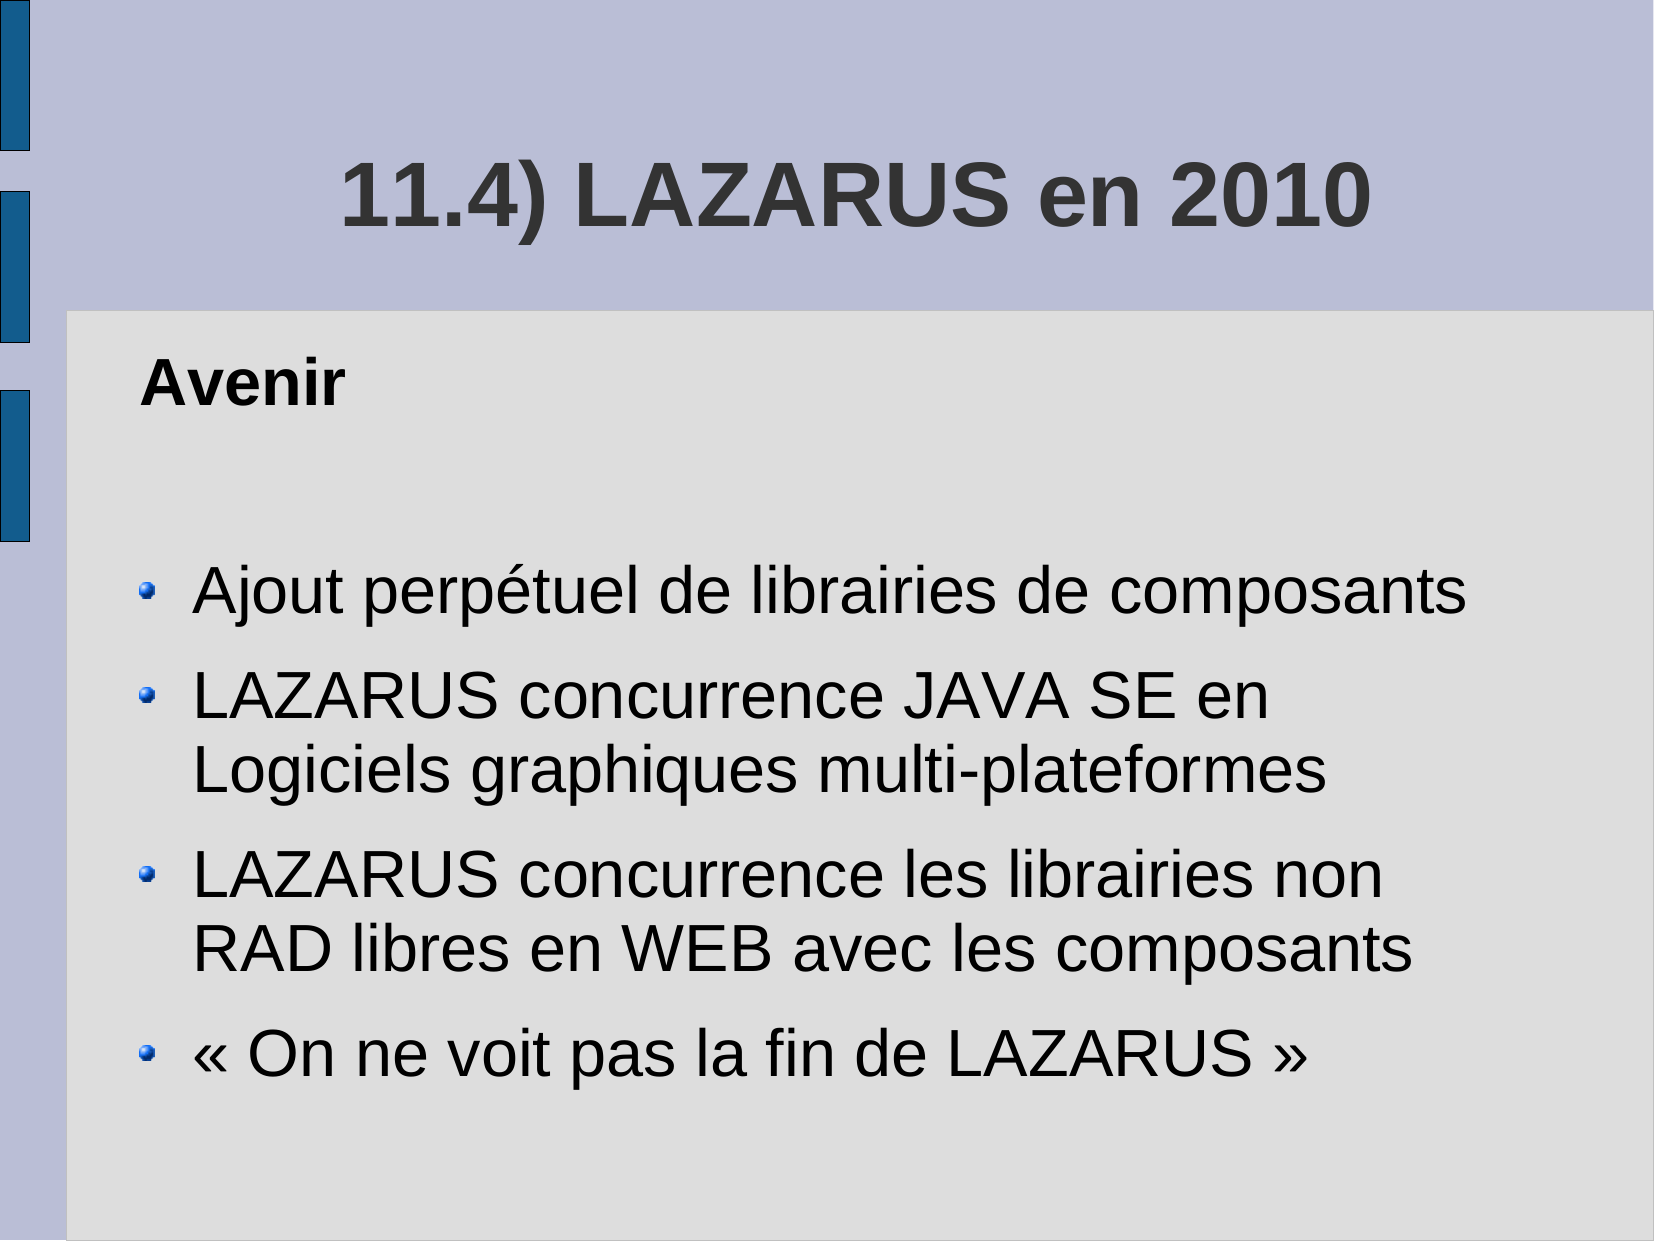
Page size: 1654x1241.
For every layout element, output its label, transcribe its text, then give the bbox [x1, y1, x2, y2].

list Avenir Ajout perpétuel de librairies de composants LAZARUS concurrence JAVA SE en Logiciels graphiques multi-plateformes LAZARUS concurrence les librairies non RAD libres en WEB avec les composants « On ne voit pas la fin de LAZARUS » [121, 344, 1534, 1127]
title 11.4) LAZARUS en 2010 [121, 91, 1534, 299]
